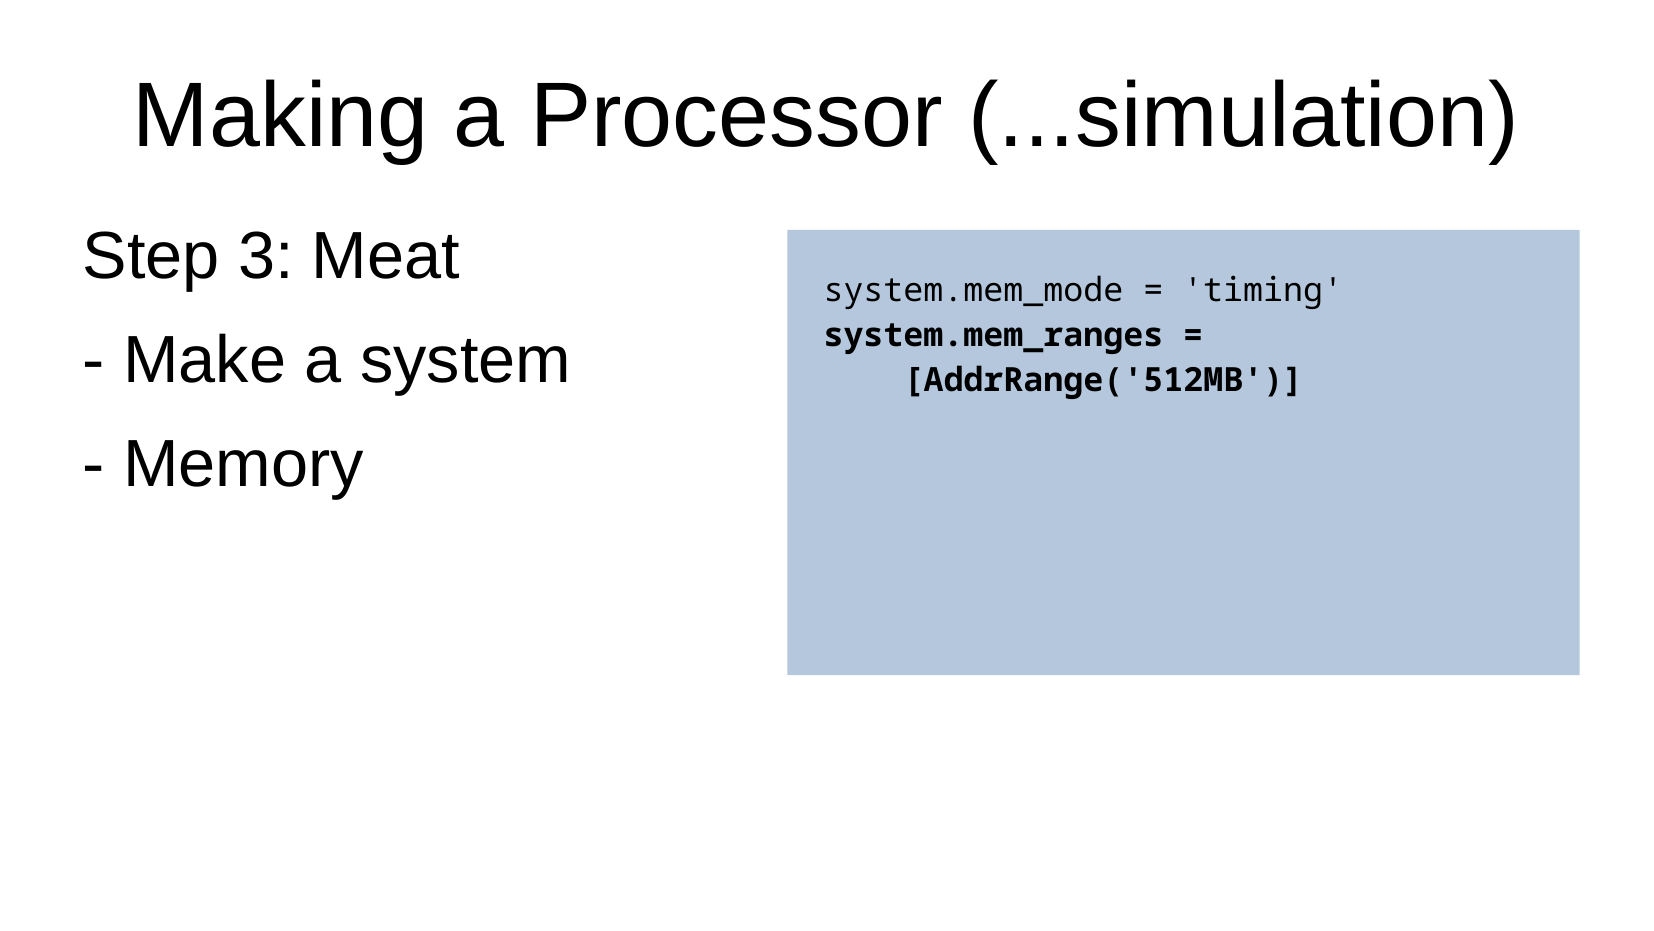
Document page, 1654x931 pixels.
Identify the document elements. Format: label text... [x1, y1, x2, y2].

text_box system.mem_mode = 'timing' system.mem_ranges = [AddrRange('512MB')] [787, 229, 1580, 676]
title Making a Processor (...simulation) [82, 37, 1571, 193]
list Step 3: Meat - Make a system - Memory [82, 217, 809, 826]
